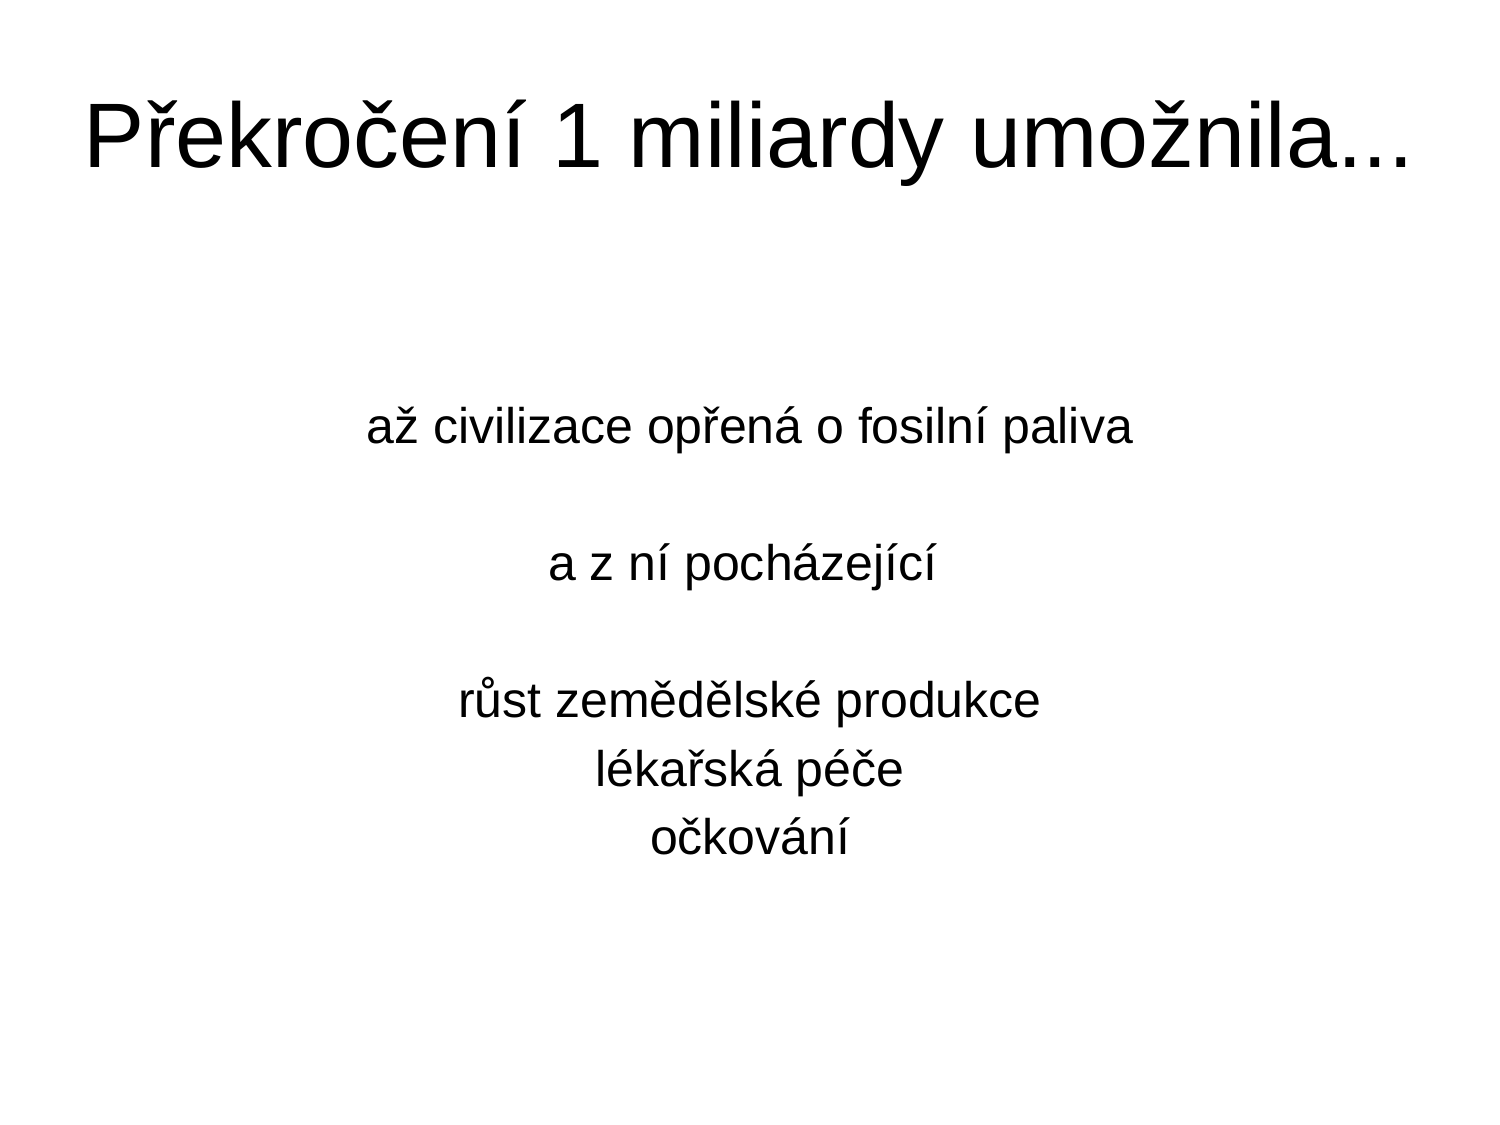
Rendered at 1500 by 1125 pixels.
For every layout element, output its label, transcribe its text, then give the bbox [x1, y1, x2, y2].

title Překročení 1 miliardy umožnila... [75, 54, 1425, 224]
subtitle až civilizace opřená o fosilní paliva a z ní pocházející růst zemědělské produkce lékařská péče očkování [75, 279, 1425, 988]
